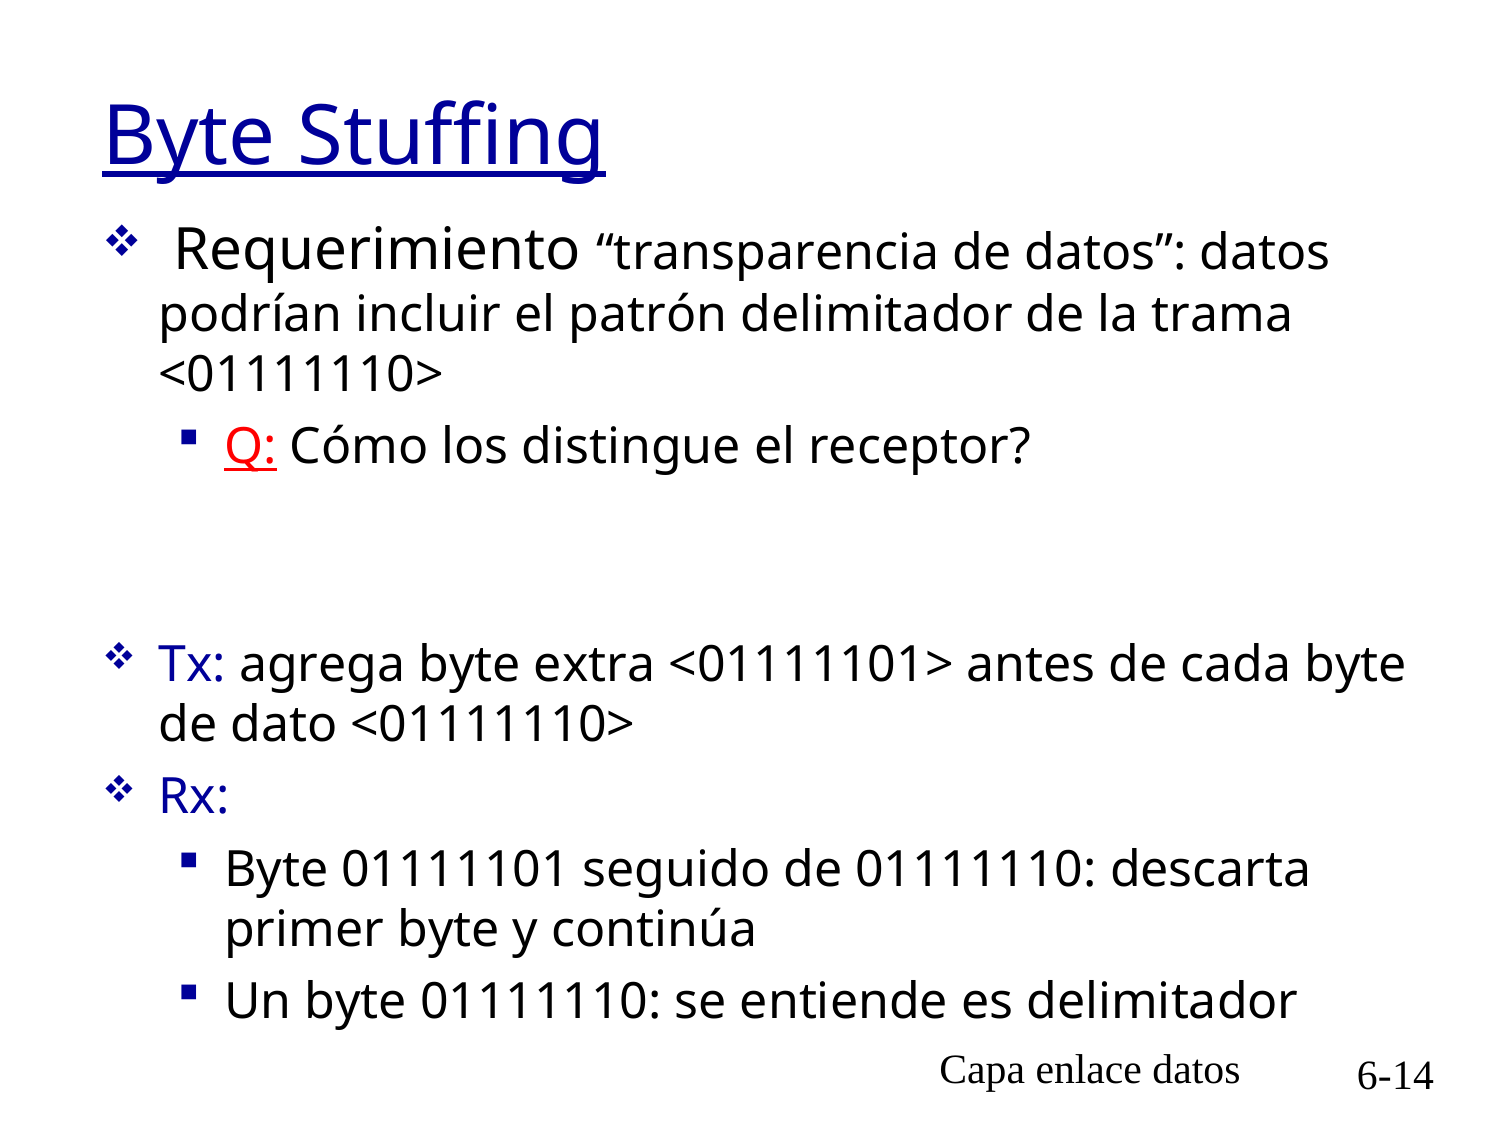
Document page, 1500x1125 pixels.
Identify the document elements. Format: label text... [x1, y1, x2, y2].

list Requerimiento “transparencia de datos”: datos podrían incluir el patrón delimitador de la trama <01111110> Q: Cómo los distingue el receptor? Tx: agrega byte extra <01111101> antes de cada byte de dato <01111110> Rx: Byte 01111101 seguido de 01111110: descarta primer byte y continúa Un byte 01111110: se entiende es delimitador [87, 203, 1470, 1037]
title Byte Stuffing [87, 37, 1363, 203]
